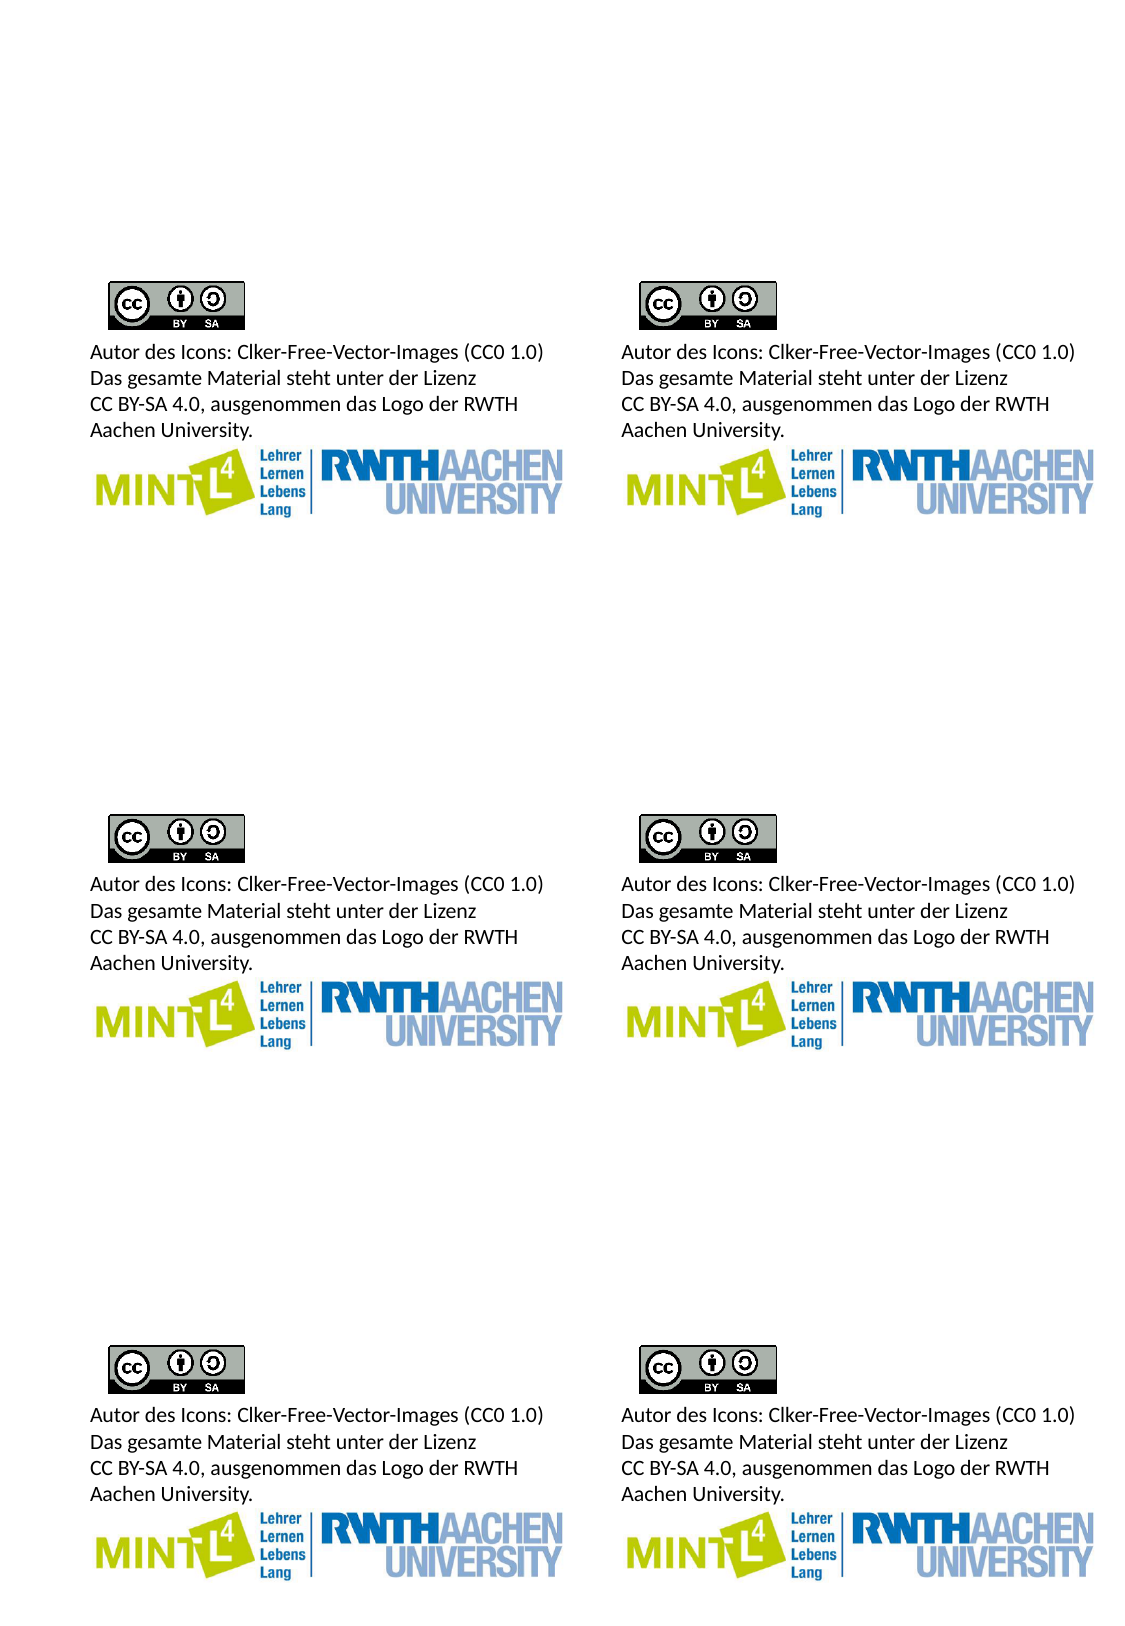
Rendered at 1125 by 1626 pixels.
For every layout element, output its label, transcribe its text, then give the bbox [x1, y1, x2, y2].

picture [623, 445, 1095, 520]
text_box Autor des Icons: Clker-Free-Vector-Images (CC0 1.0) Das gesamte Material steht unter der Lizenz CC BY-SA 4.0, ausgenommen das Logo der RWTH Aachen University. [75, 862, 594, 984]
picture [623, 977, 1095, 1052]
picture [92, 1508, 564, 1583]
text_box Autor des Icons: Clker-Free-Vector-Images (CC0 1.0) Das gesamte Material steht unter der Lizenz CC BY-SA 4.0, ausgenommen das Logo der RWTH Aachen University. [75, 1393, 594, 1515]
picture [639, 814, 777, 863]
text_box Autor des Icons: Clker-Free-Vector-Images (CC0 1.0) Das gesamte Material steht unter der Lizenz CC BY-SA 4.0, ausgenommen das Logo der RWTH Aachen University. [75, 330, 594, 452]
text_box Autor des Icons: Clker-Free-Vector-Images (CC0 1.0) Das gesamte Material steht unter der Lizenz CC BY-SA 4.0, ausgenommen das Logo der RWTH Aachen University. [606, 1393, 1125, 1515]
text_box Autor des Icons: Clker-Free-Vector-Images (CC0 1.0) Das gesamte Material steht unter der Lizenz CC BY-SA 4.0, ausgenommen das Logo der RWTH Aachen University. [606, 330, 1125, 452]
picture [639, 281, 777, 330]
picture [639, 1345, 777, 1394]
picture [92, 977, 564, 1052]
picture [108, 1345, 245, 1394]
picture [623, 1508, 1095, 1583]
picture [108, 814, 245, 863]
text_box Autor des Icons: Clker-Free-Vector-Images (CC0 1.0) Das gesamte Material steht unter der Lizenz CC BY-SA 4.0, ausgenommen das Logo der RWTH Aachen University. [606, 862, 1125, 984]
picture [108, 281, 245, 330]
picture [92, 445, 564, 520]
